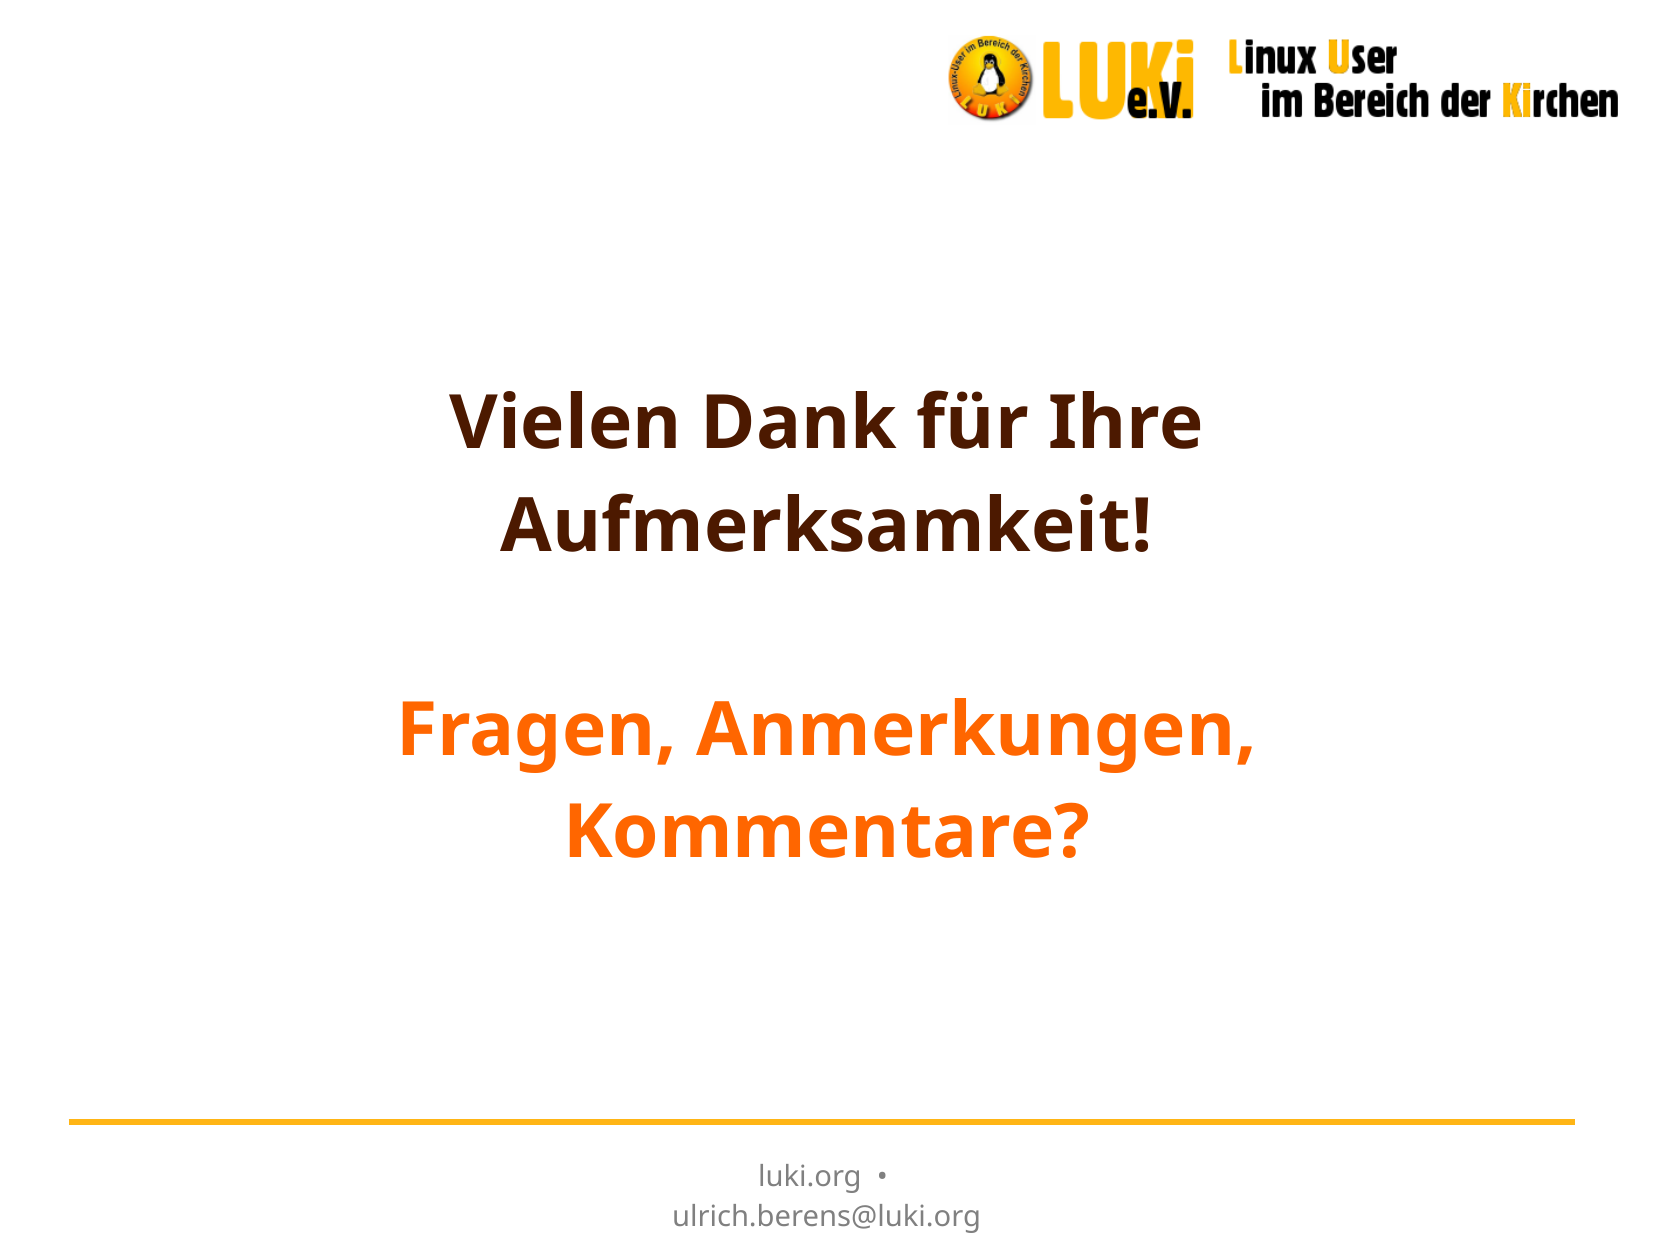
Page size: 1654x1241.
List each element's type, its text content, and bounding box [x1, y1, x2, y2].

text_box Vielen Dank für Ihre Aufmerksamkeit! Fragen, Anmerkungen, Kommentare? [295, 361, 1359, 815]
text_box luki.org • ulrich.berens@luki.org [590, 1144, 1063, 1201]
picture [944, 29, 1625, 130]
